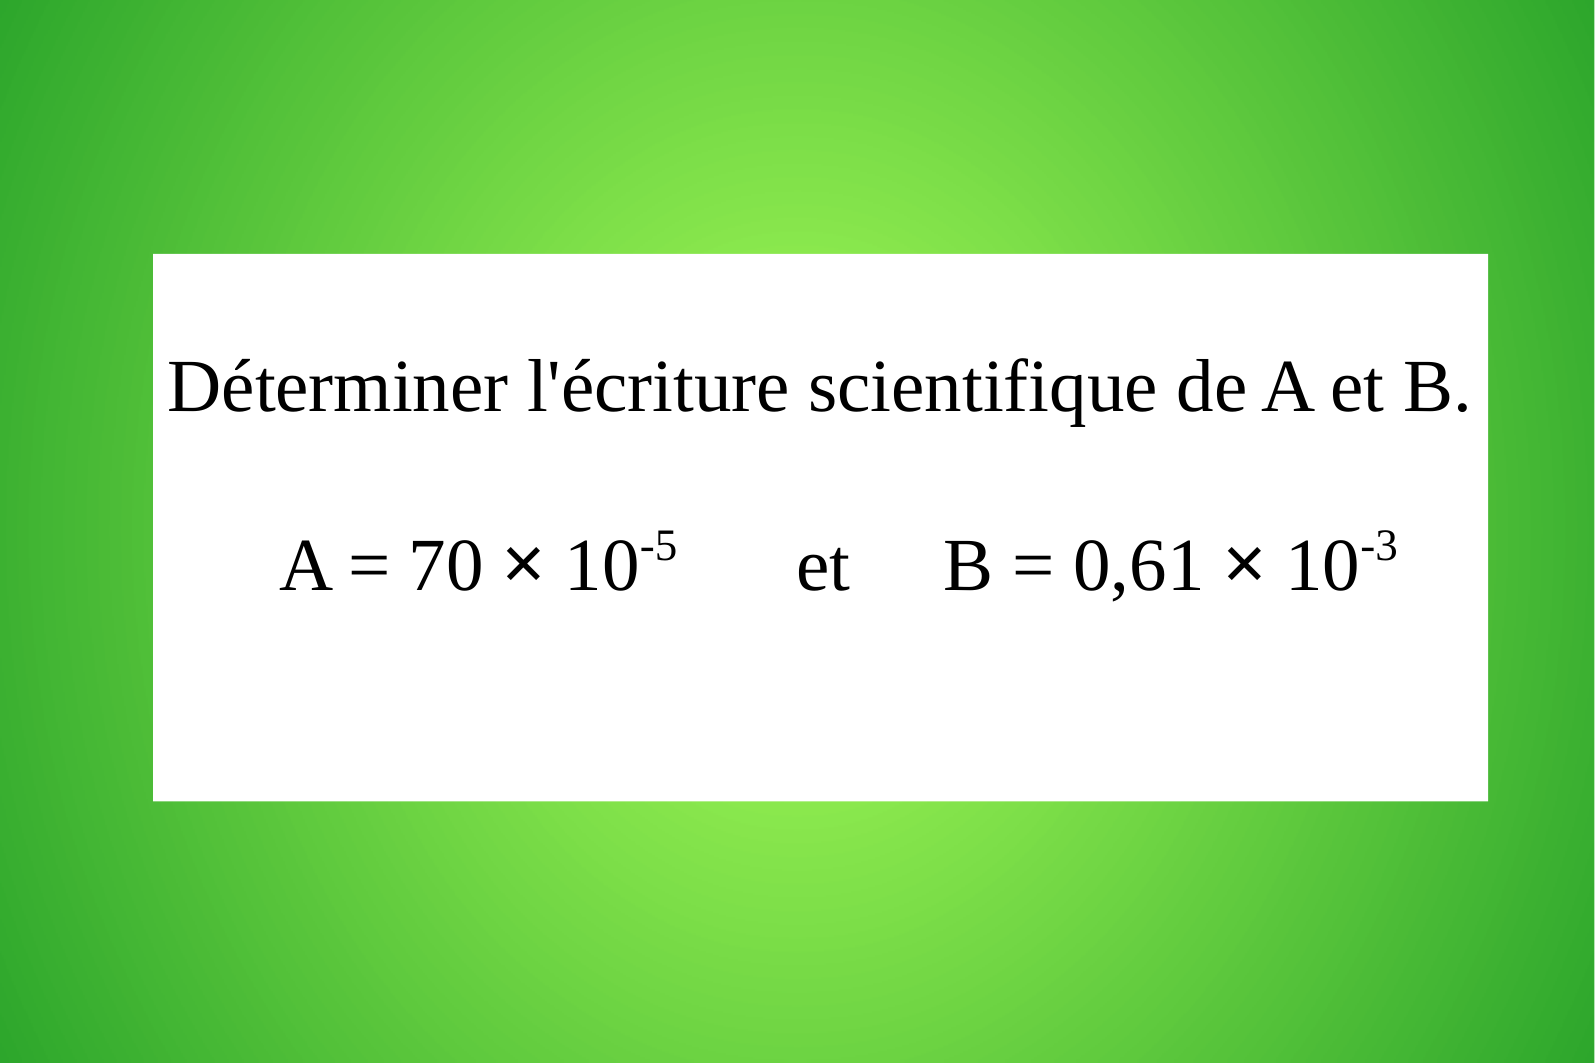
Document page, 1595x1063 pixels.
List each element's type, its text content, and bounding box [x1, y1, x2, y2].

picture [0, 0, 1595, 1063]
text_box Déterminer l'écriture scientifique de A et B. A = 70 × 10-5 et B = 0,61 × 10-3 [153, 253, 1489, 802]
